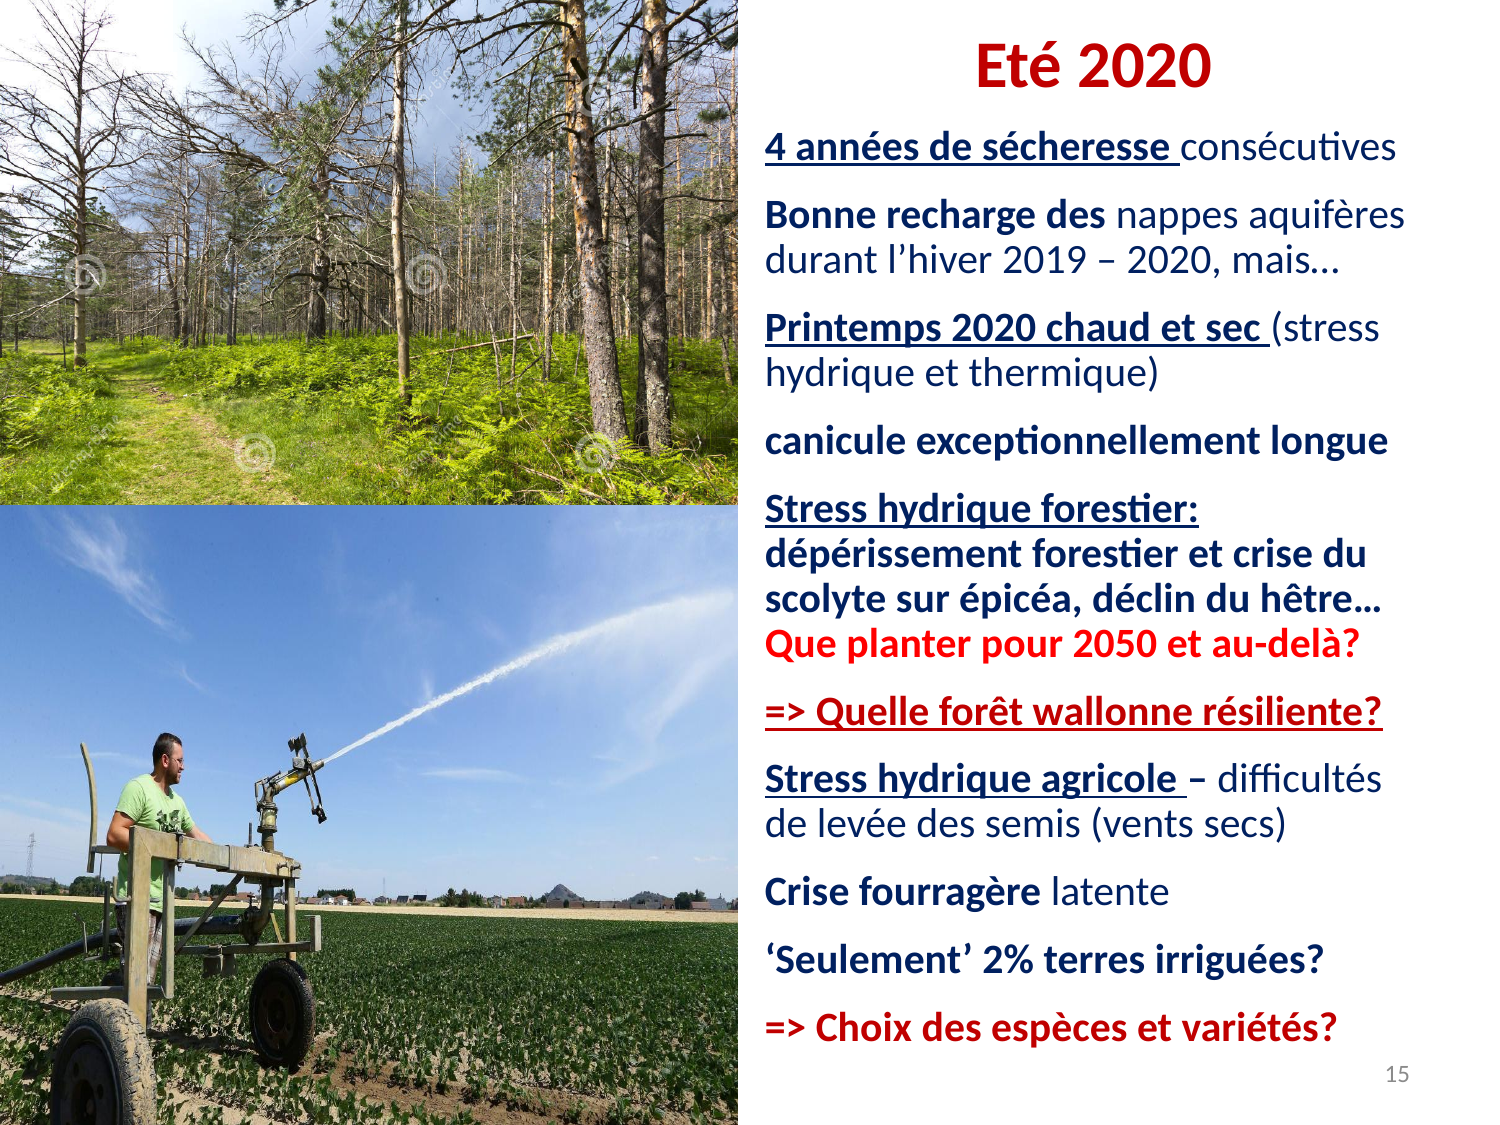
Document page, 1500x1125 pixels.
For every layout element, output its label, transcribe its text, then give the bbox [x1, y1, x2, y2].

picture [0, 0, 738, 1125]
text_box Eté 2020 4 années de sécheresse consécutives Bonne recharge des nappes aquifères durant l’hiver 2019 – 2020, mais… Printemps 2020 chaud et sec (stress hydrique et thermique) canicule exceptionnellement longue Stress hydrique forestier: dépérissement forestier et crise du scolyte sur épicéa, déclin du hêtre… Que planter pour 2050 et au-delà? => Quelle forêt wallonne résiliente? Stress hydrique agricole – difficultés de levée des semis (vents secs) Crise fourragère latente ‘Seulement’ 2% terres irriguées? => Choix des espèces et variétés? [750, 22, 1438, 1103]
